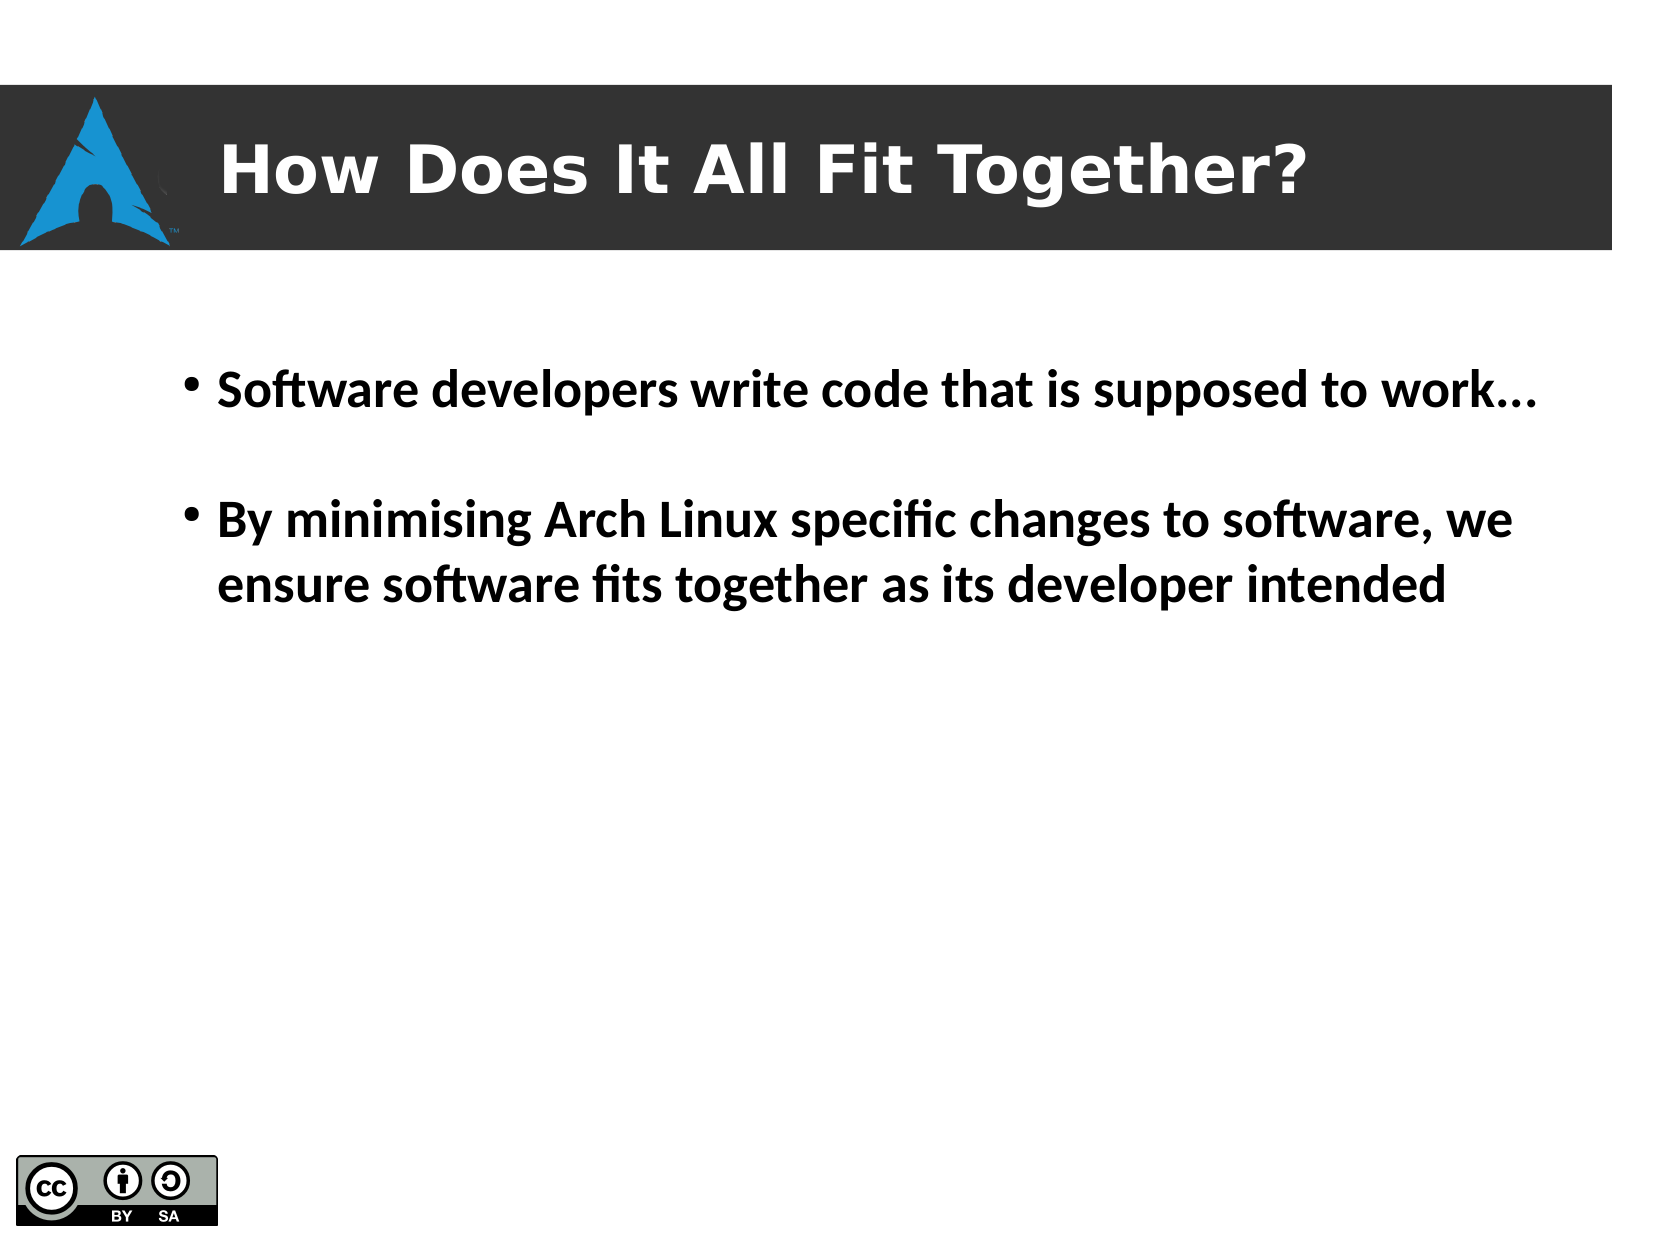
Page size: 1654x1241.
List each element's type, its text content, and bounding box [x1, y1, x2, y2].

picture [0, 81, 188, 260]
picture [16, 1155, 218, 1227]
text_box Software developers write code that is supposed to work... By minimising Arch Linux specific changes to software, we ensure software fits together as its developer intended [167, 345, 1612, 1134]
text_box How Does It All Fit Together? [188, 84, 1612, 250]
